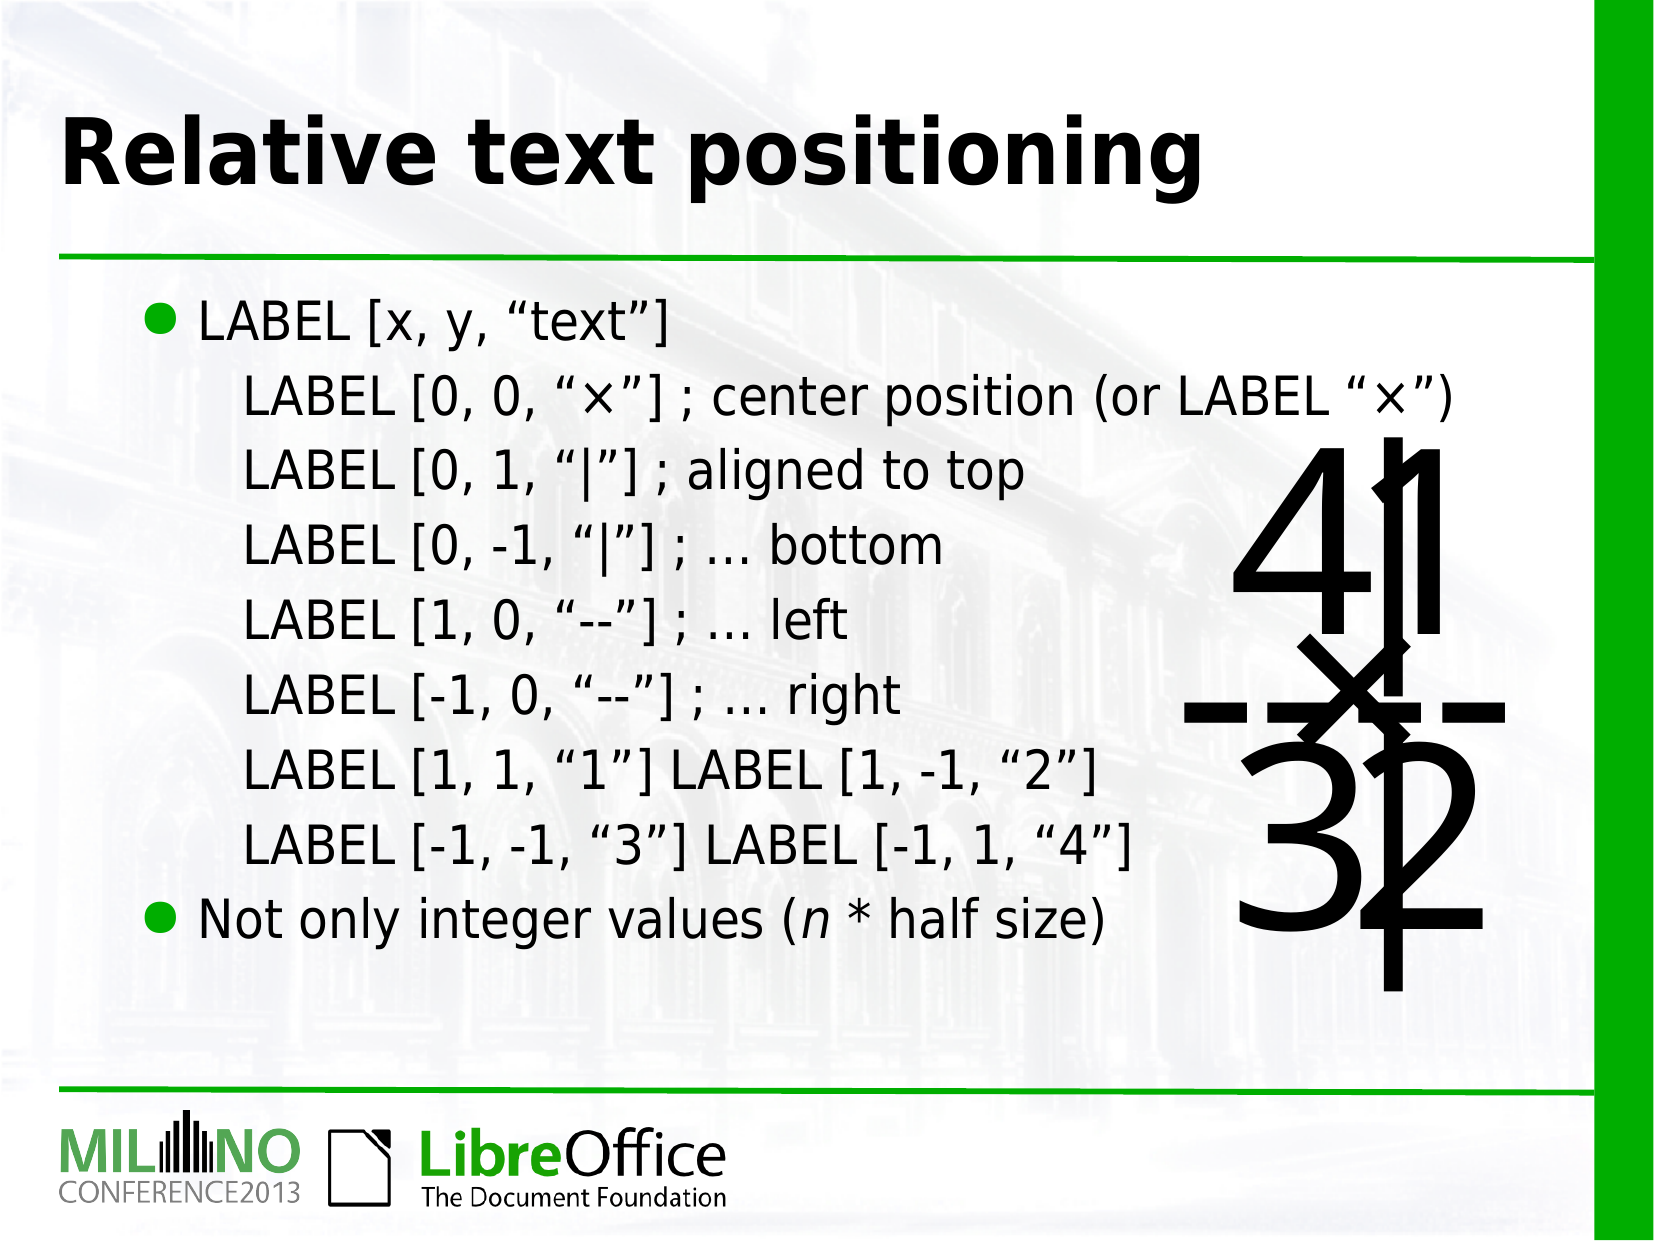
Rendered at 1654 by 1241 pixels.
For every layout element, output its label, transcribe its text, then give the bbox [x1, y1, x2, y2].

picture [1, 0, 1594, 1241]
list LABEL [x, y, “text”] LABEL [0, 0, “×”] ; center position (or LABEL “×”) LABEL [0, 1, “|”] ; aligned to top LABEL [0, -1, “|”] ; … bottom LABEL [1, 0, “--”] ; … left LABEL [-1, 0, “--”] ; … right LABEL [1, 1, “1”] LABEL [1, -1, “2”] LABEL [-1, -1, “3”] LABEL [-1, 1, “4”] Not only integer values (n * half size) [35, 290, 1524, 1010]
title Relative text positioning [59, 49, 1548, 257]
